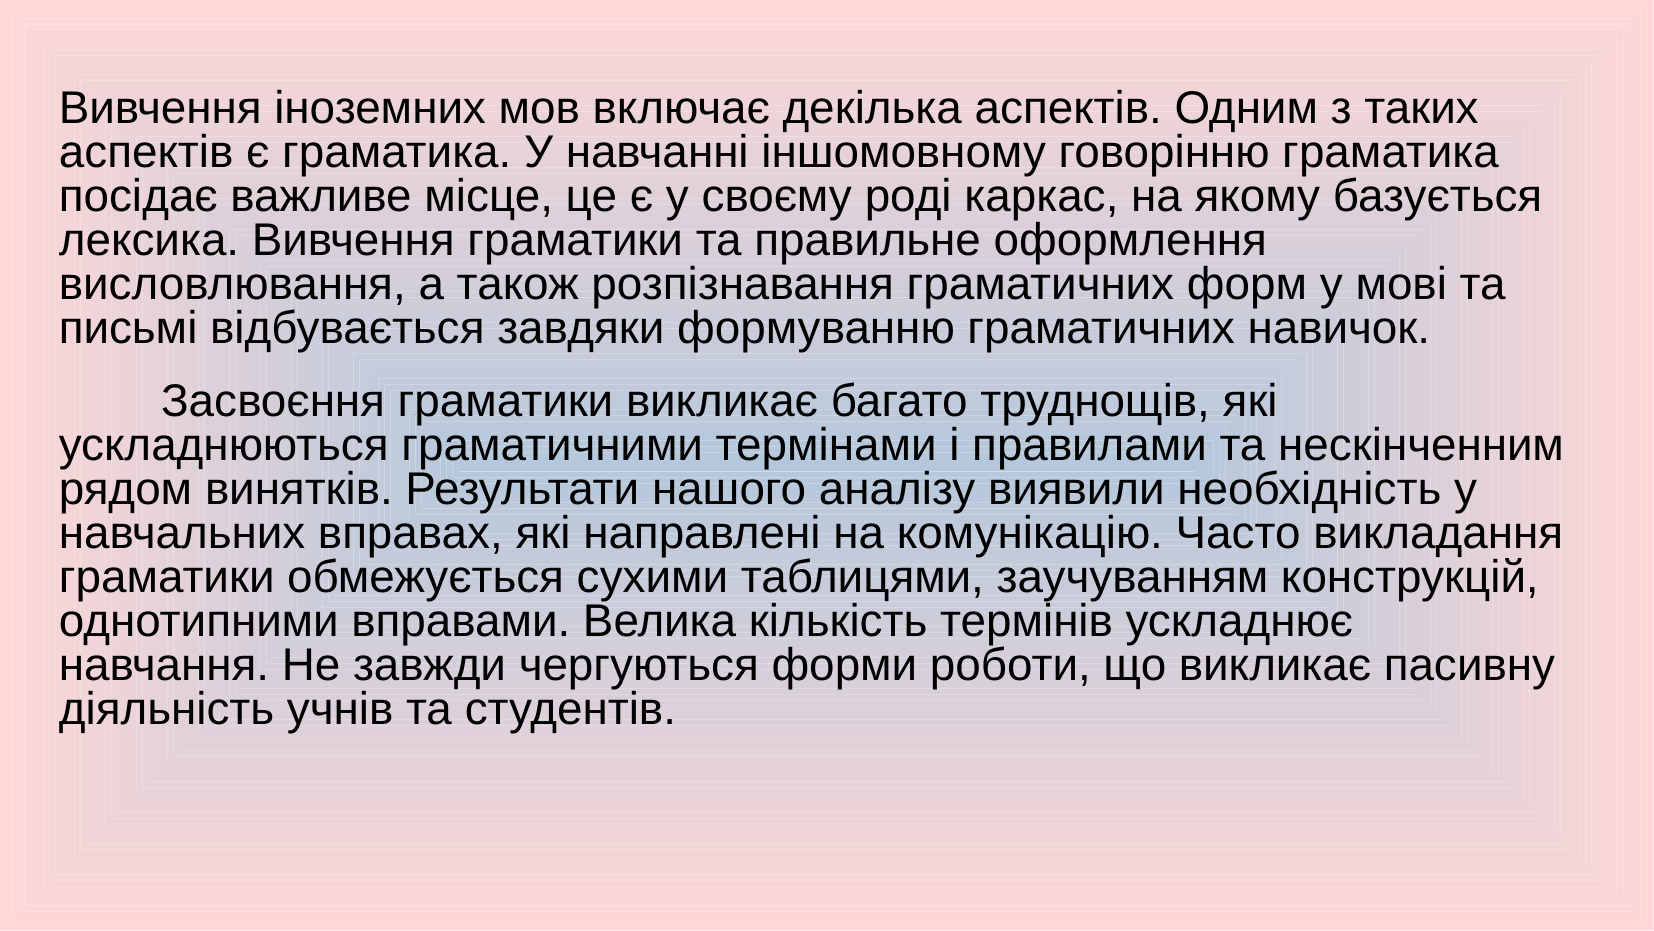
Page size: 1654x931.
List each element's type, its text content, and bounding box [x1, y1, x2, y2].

list Вивчення іноземних мов включає декілька аспектів. Одним з таких аспектів є граматика. У навчанні іншомовному говорінню граматика посідає важливе місце, це є у своєму роді каркас, на якому базується лексика. Вивчення граматики та правильне оформлення висловлювання, а також розпізнавання граматичних форм у мові та письмі відбувається завдяки формуванню граматичних навичок. Засвоєння граматики викликає багато труднощів, які ускладнюються граматичними термінами і правилами та нескінченним рядом винятків. Результати нашого аналізу виявили необхідність у навчальних вправах, які направлені на комунікацію. Часто викладання граматики обмежується сухими таблицями, заучуванням конструкцій, однотипними вправами. Велика кількість термінів ускладнює навчання. Не завжди чергуються форми роботи, що викликає пасивну діяльність учнів та студентів. [59, 88, 1571, 857]
